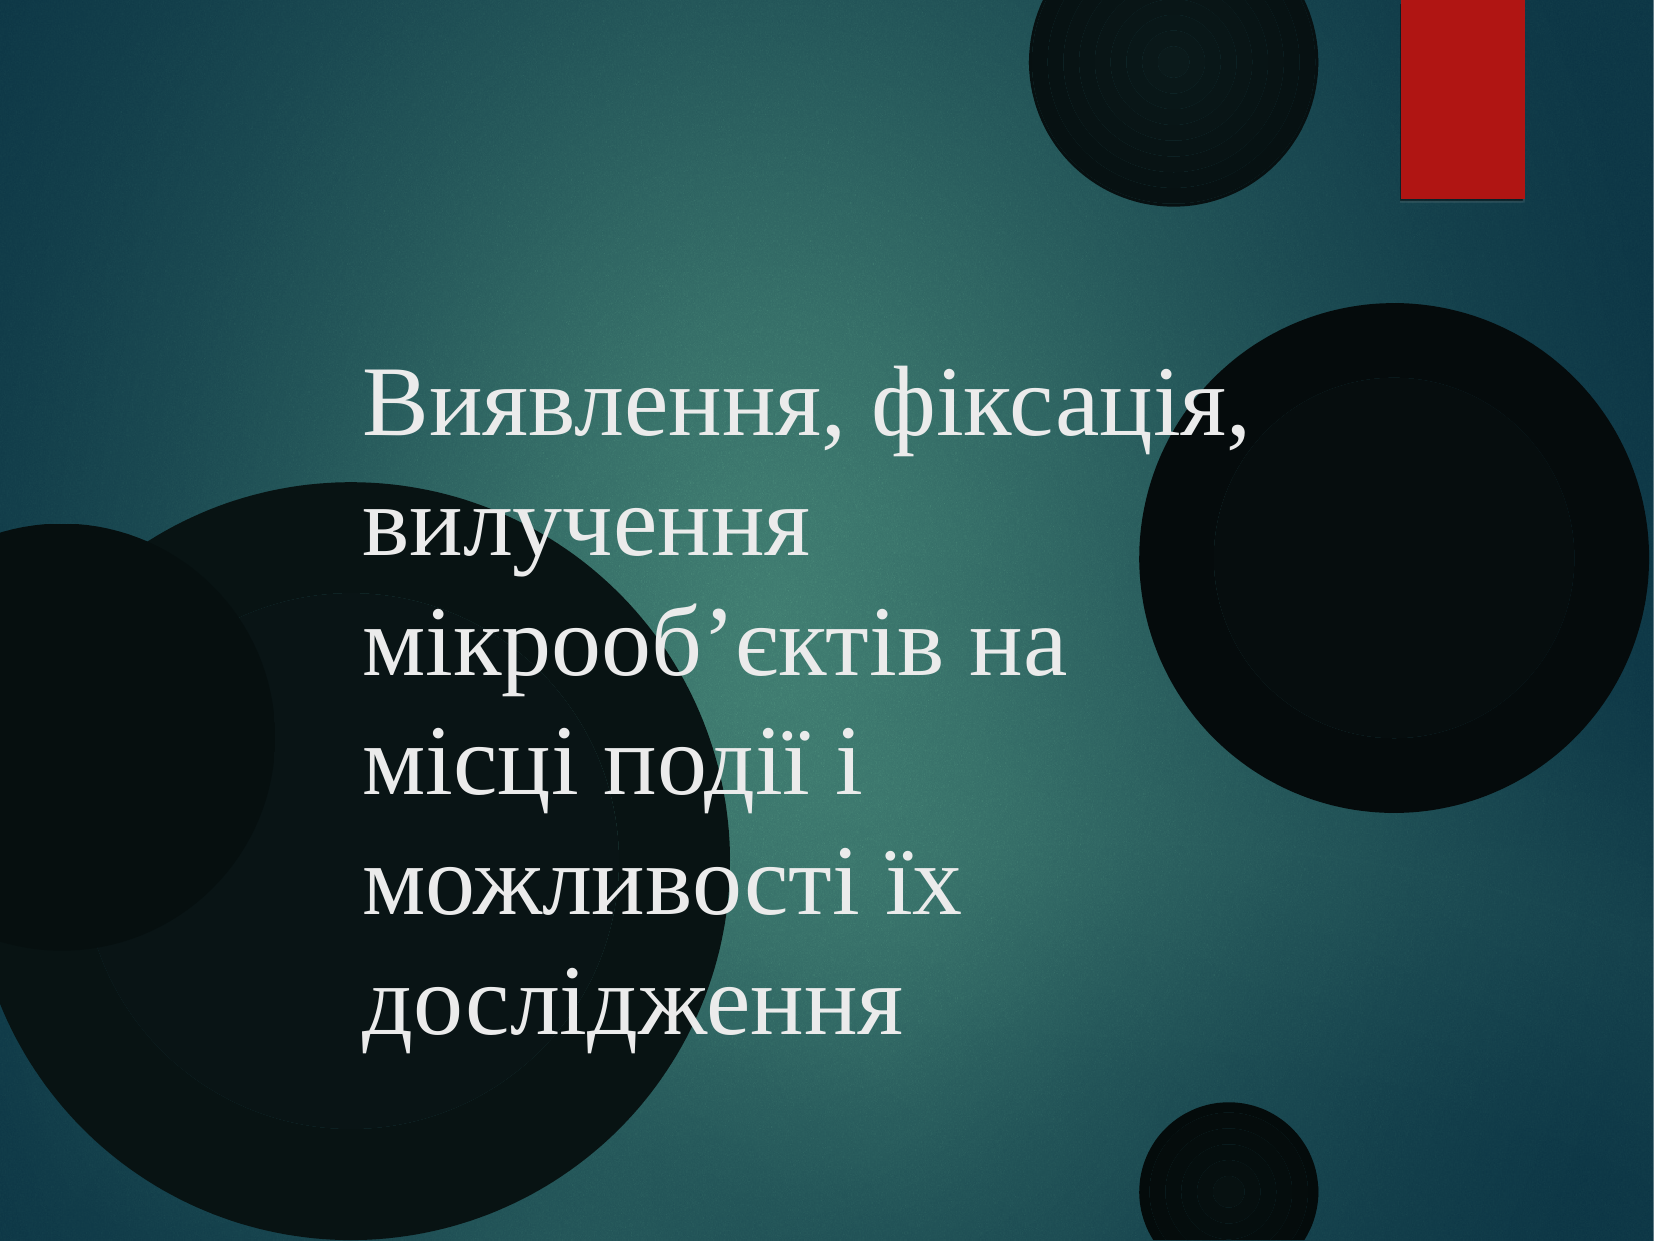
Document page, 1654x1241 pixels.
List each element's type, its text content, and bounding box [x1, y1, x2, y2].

title Виявлення, фіксація, вилучення мікрооб’єктів на місці події і можливості їх дослідження [347, 327, 1308, 900]
